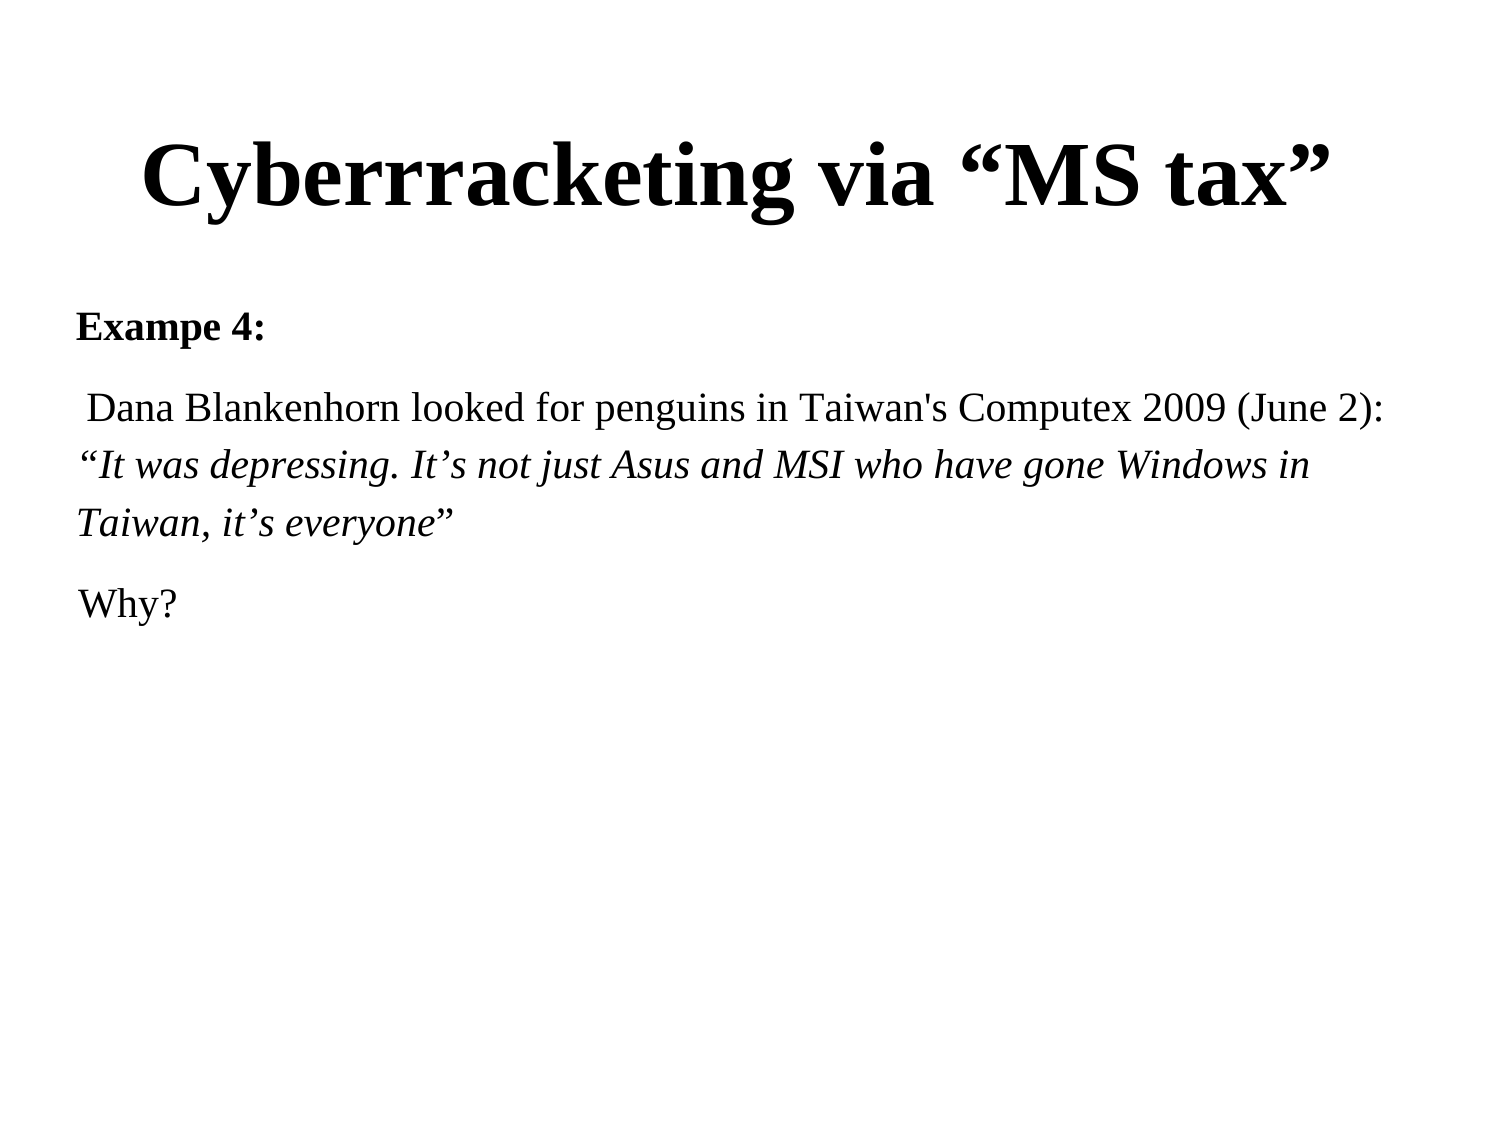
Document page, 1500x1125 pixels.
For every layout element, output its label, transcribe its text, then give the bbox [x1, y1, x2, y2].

title Cyberrracketing via “MS tax” [73, 81, 1402, 269]
text_box Exampe 4: Dana Blankenhorn looked for penguins in Taiwan's Computex 2009 (June 2): “It was depressing. It’s not just Asus and MSI who have gone Windows in Taiwan, it’s everyone” Why? [75, 291, 1391, 627]
